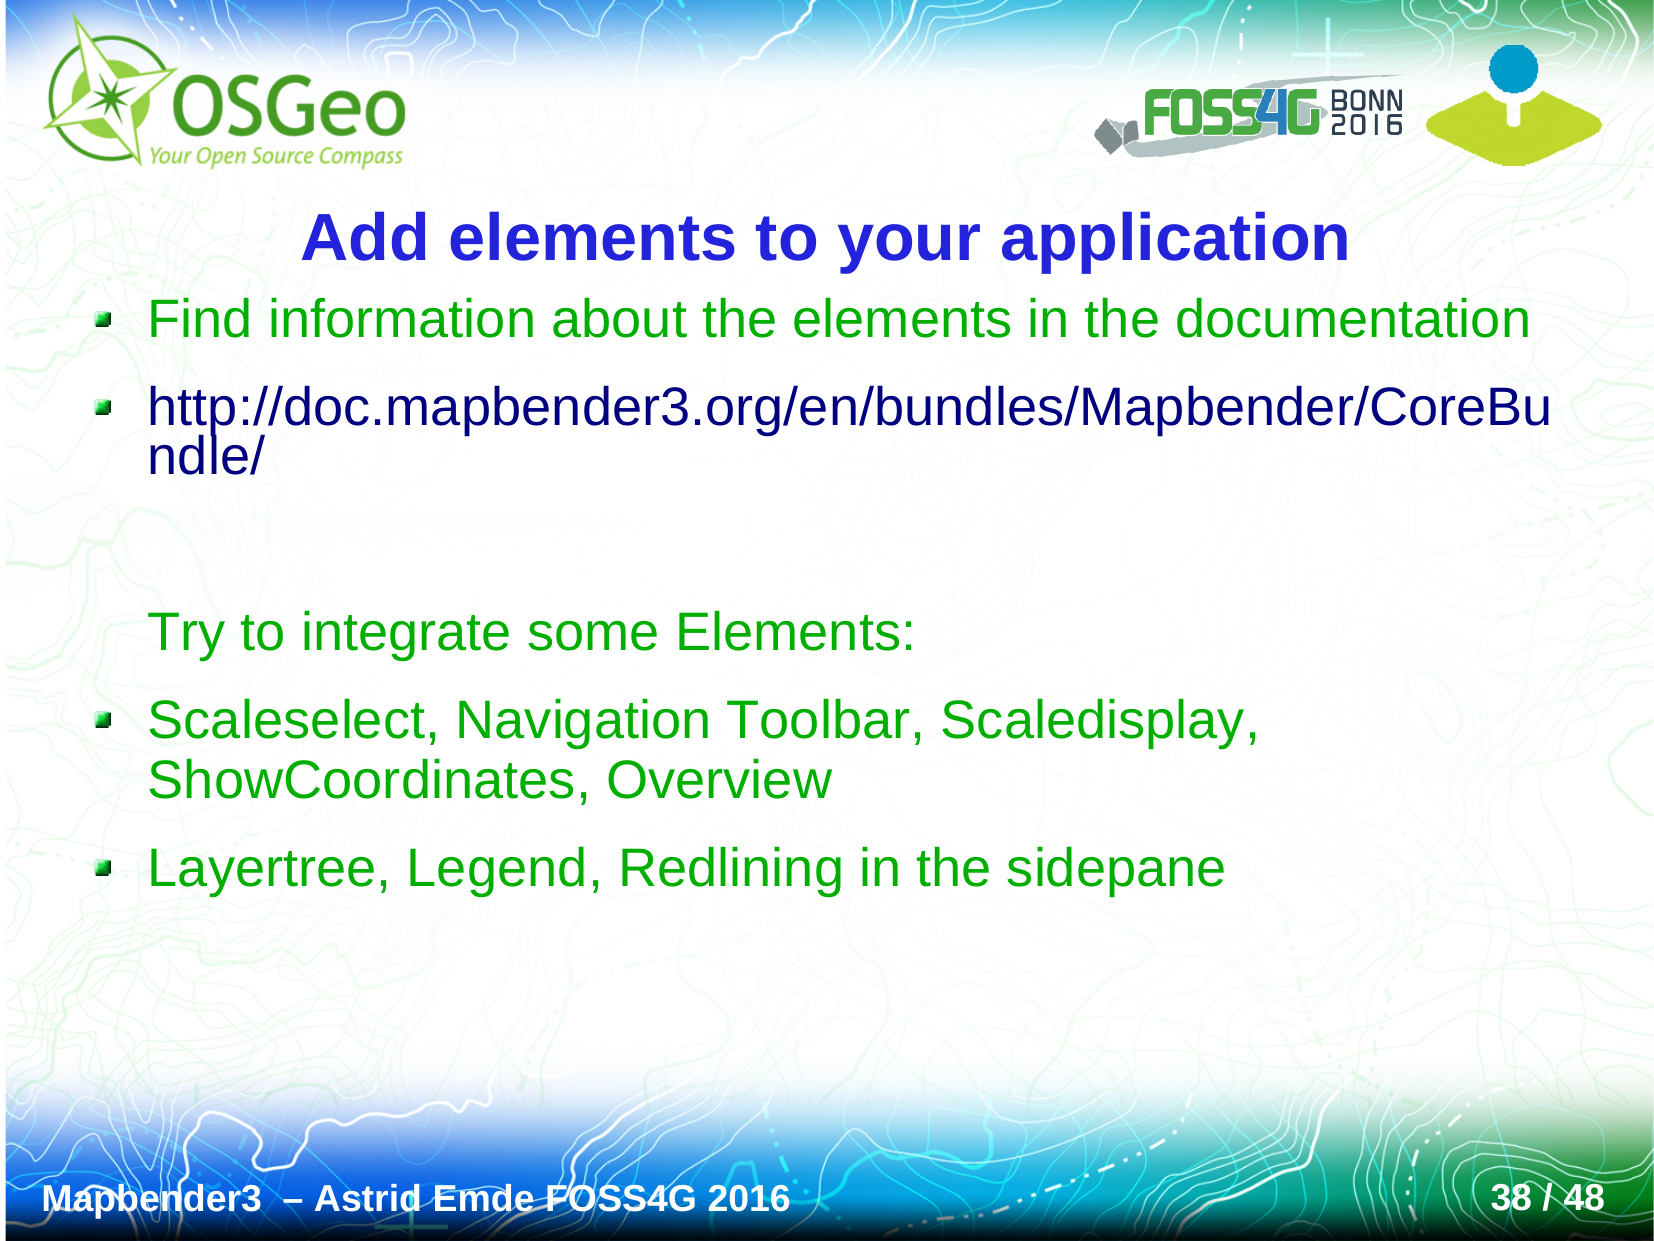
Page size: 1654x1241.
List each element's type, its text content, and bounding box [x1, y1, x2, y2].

list Find information about the elements in the documentation http://doc.mapbender3.org/en/bundles/Mapbender/CoreBundle/ Try to integrate some Elements: Scaleselect, Navigation Toolbar, Scaledisplay, ShowCoordinates, Overview Layertree, Legend, Redlining in the sidepane [76, 288, 1565, 1093]
picture [5, 0, 1654, 1241]
title Add elements to your application [82, 188, 1571, 361]
